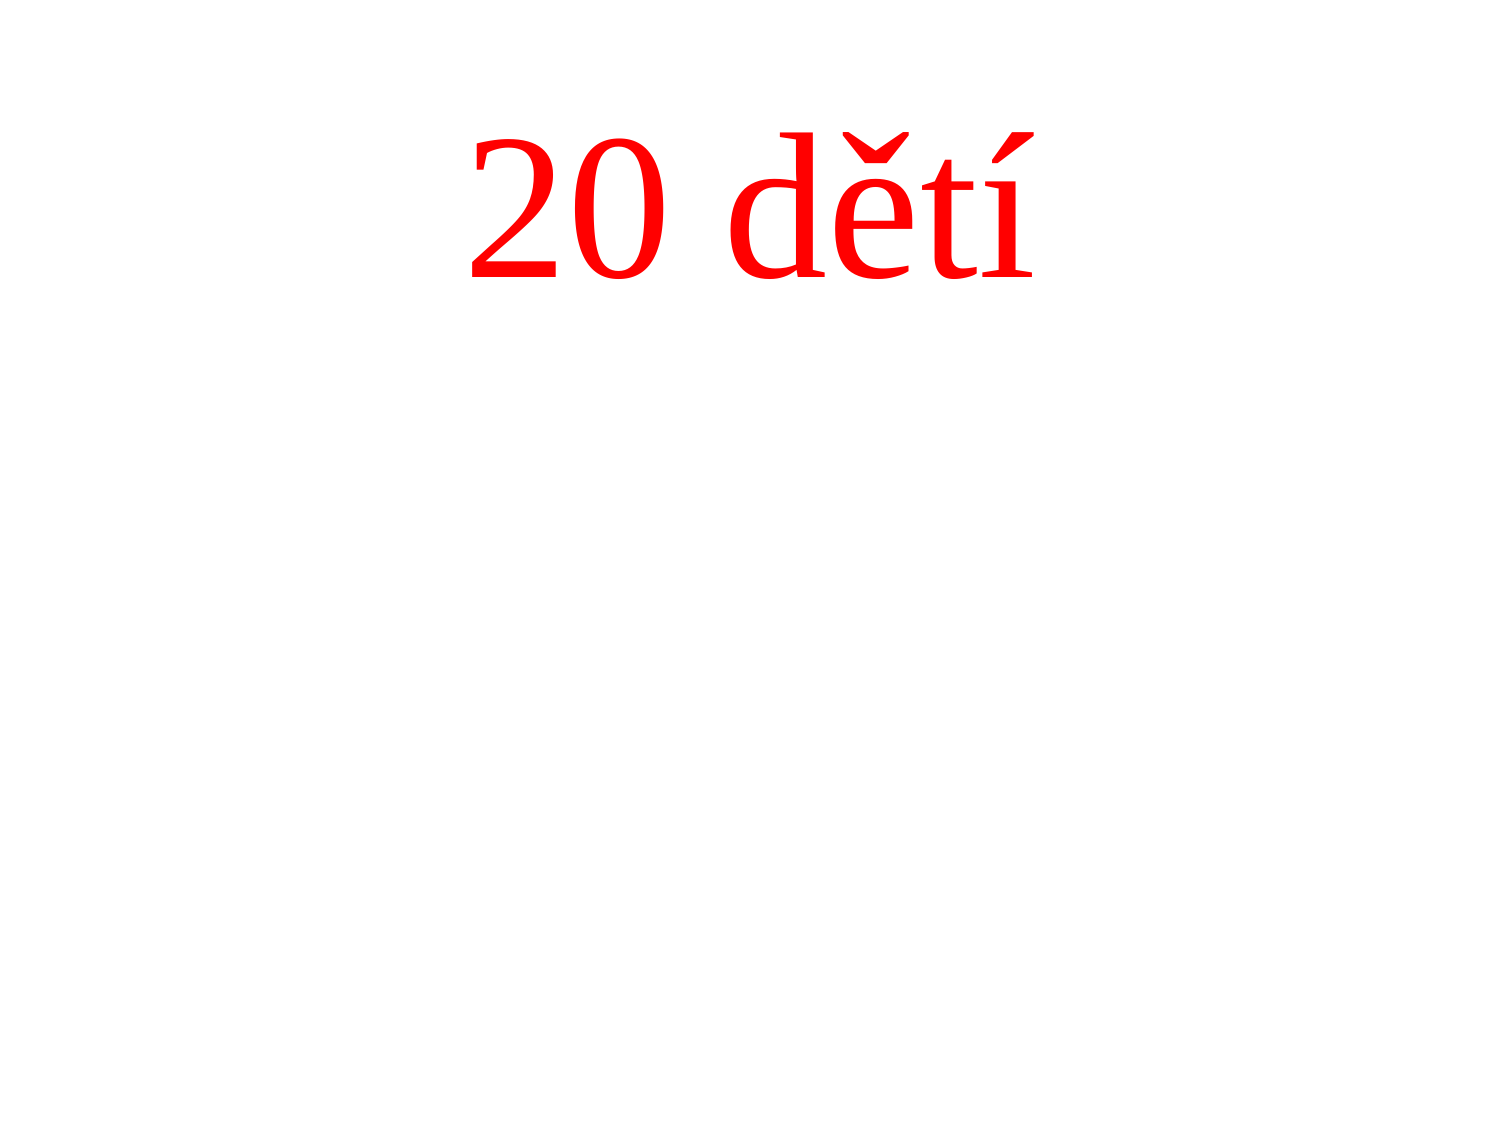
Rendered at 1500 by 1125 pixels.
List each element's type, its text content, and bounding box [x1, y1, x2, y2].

title 20 dětí [112, 61, 1388, 327]
